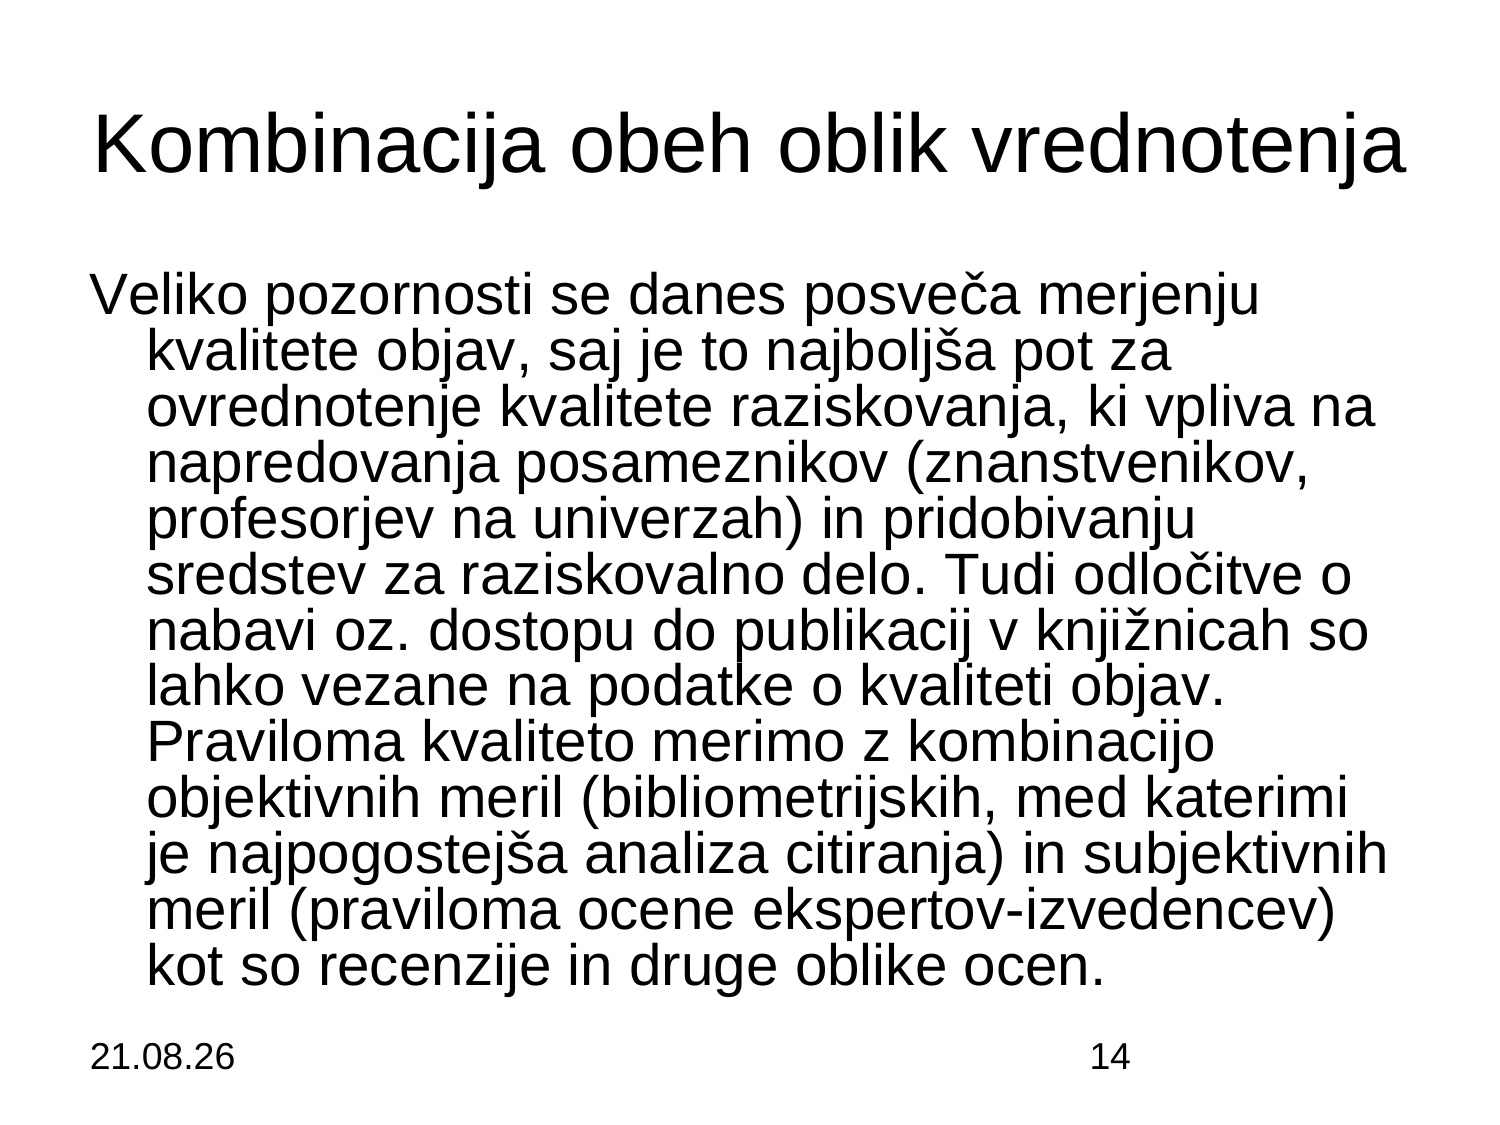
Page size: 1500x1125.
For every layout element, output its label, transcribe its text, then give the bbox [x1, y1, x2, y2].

title Kombinacija obeh oblik vrednotenja [75, 45, 1426, 233]
list Veliko pozornosti se danes posveča merjenju kvalitete objav, saj je to najboljša pot za ovrednotenje kvalitete raziskovanja, ki vpliva na napredovanja posameznikov (znanstvenikov, profesorjev na univerzah) in pridobivanju sredstev za raziskovalno delo. Tudi odločitve o nabavi oz. dostopu do publikacij v knjižnicah so lahko vezane na podatke o kvaliteti objav. Praviloma kvaliteto merimo z kombinacijo objektivnih meril (bibliometrijskih, med katerimi je najpogostejša analiza citiranja) in subjektivnih meril (praviloma ocene ekspertov-izvedencev) kot so recenzije in druge oblike ocen. [75, 262, 1426, 1035]
